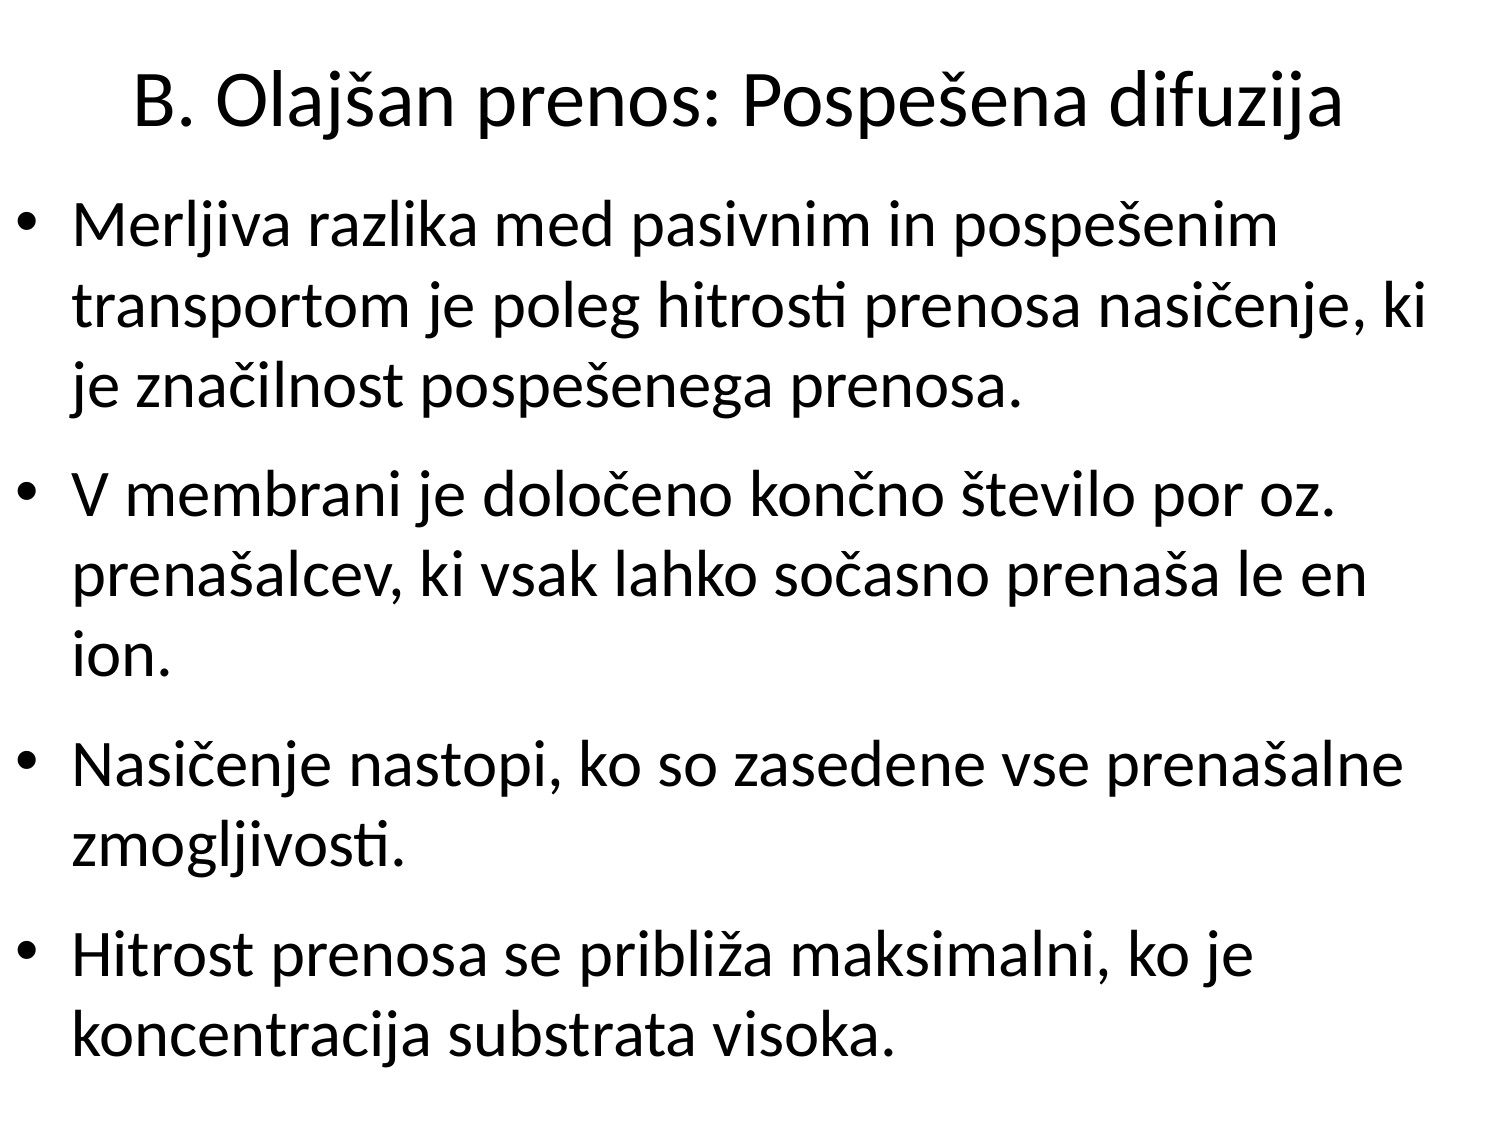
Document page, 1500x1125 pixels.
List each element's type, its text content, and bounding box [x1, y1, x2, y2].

title B. Olajšan prenos: Pospešena difuzija [64, 0, 1415, 172]
list Merljiva razlika med pasivnim in pospešenim transportom je poleg hitrosti prenosa nasičenje, ki je značilnost pospešenega prenosa. V membrani je določeno končno število por oz. prenašalcev, ki vsak lahko sočasno prenaša le en ion. Nasičenje nastopi, ko so zasedene vse prenašalne zmogljivosti. Hitrost prenosa se približa maksimalni, ko je koncentracija substrata visoka. [0, 172, 1500, 1125]
